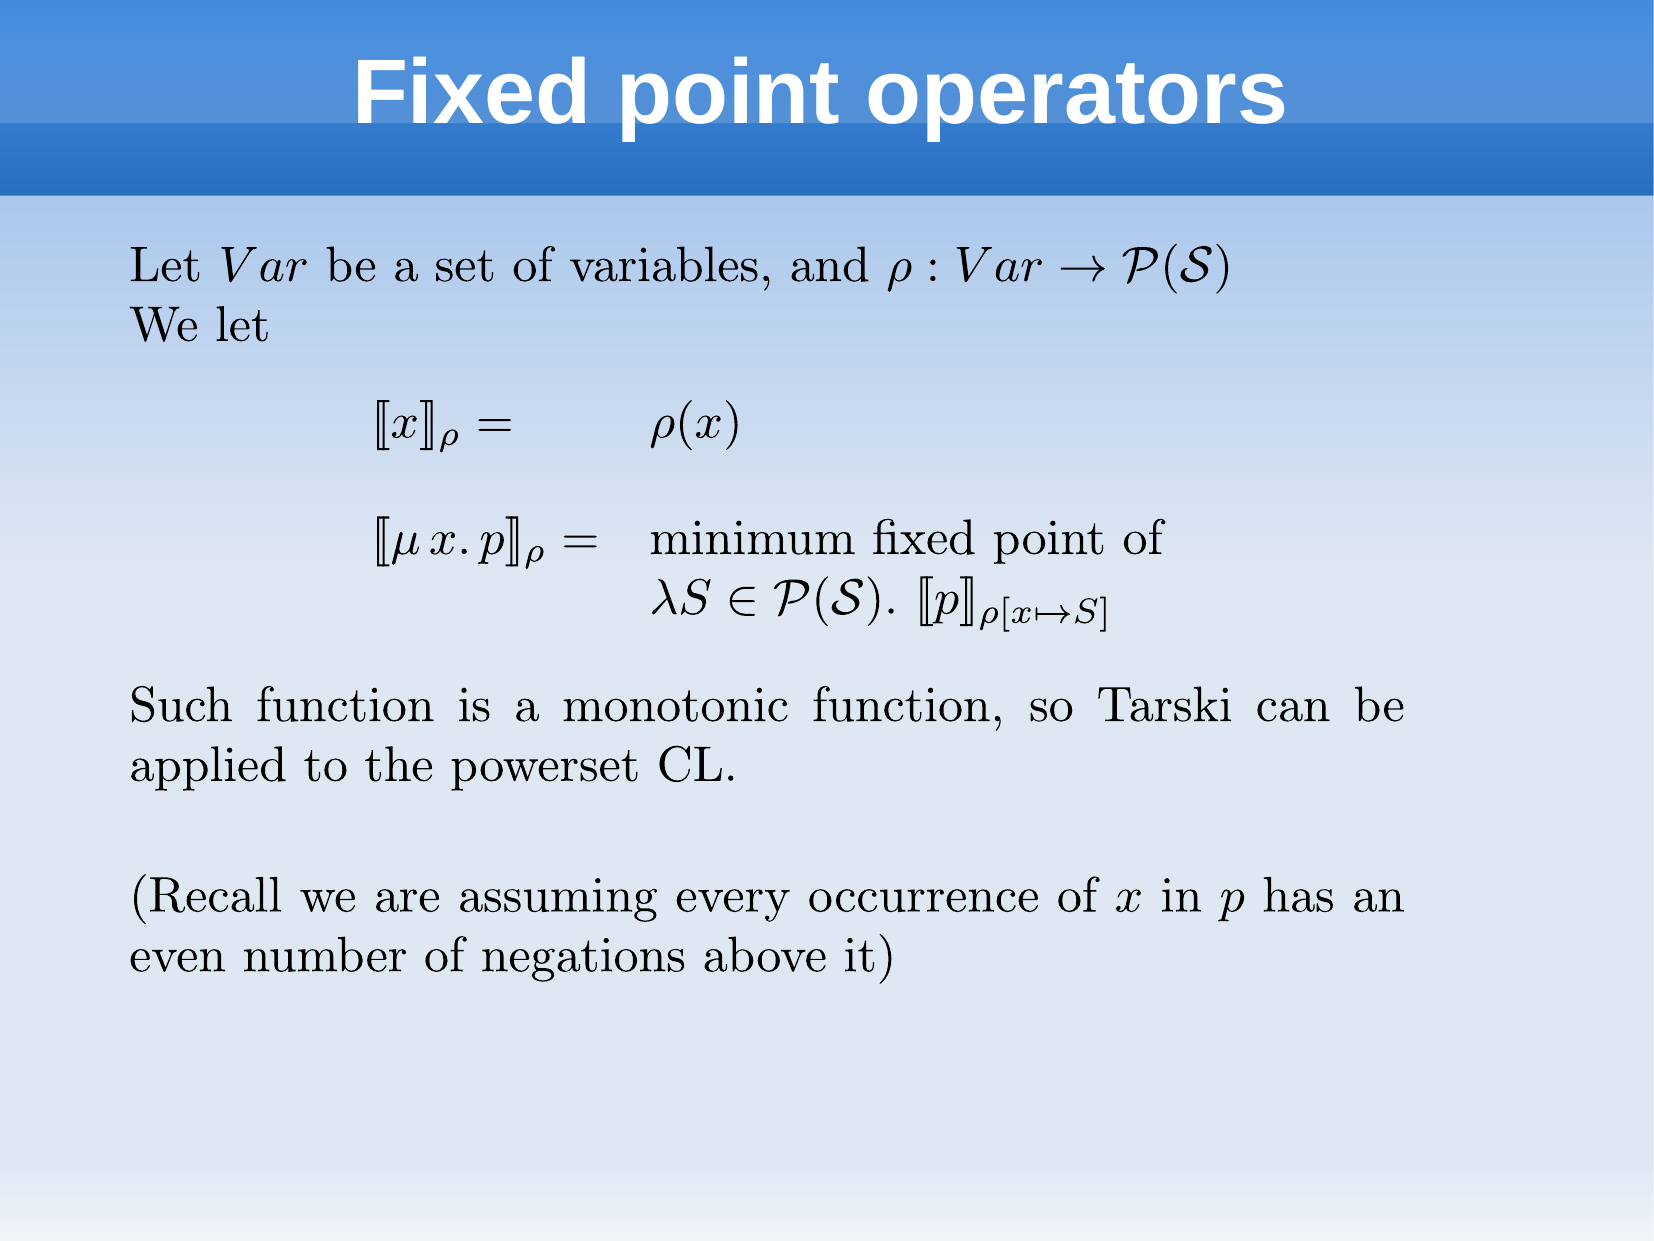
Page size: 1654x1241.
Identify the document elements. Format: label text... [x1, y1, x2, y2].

picture [0, 0, 1654, 1241]
title Fixed point operators [76, 0, 1565, 188]
text_box [129, 243, 1405, 984]
